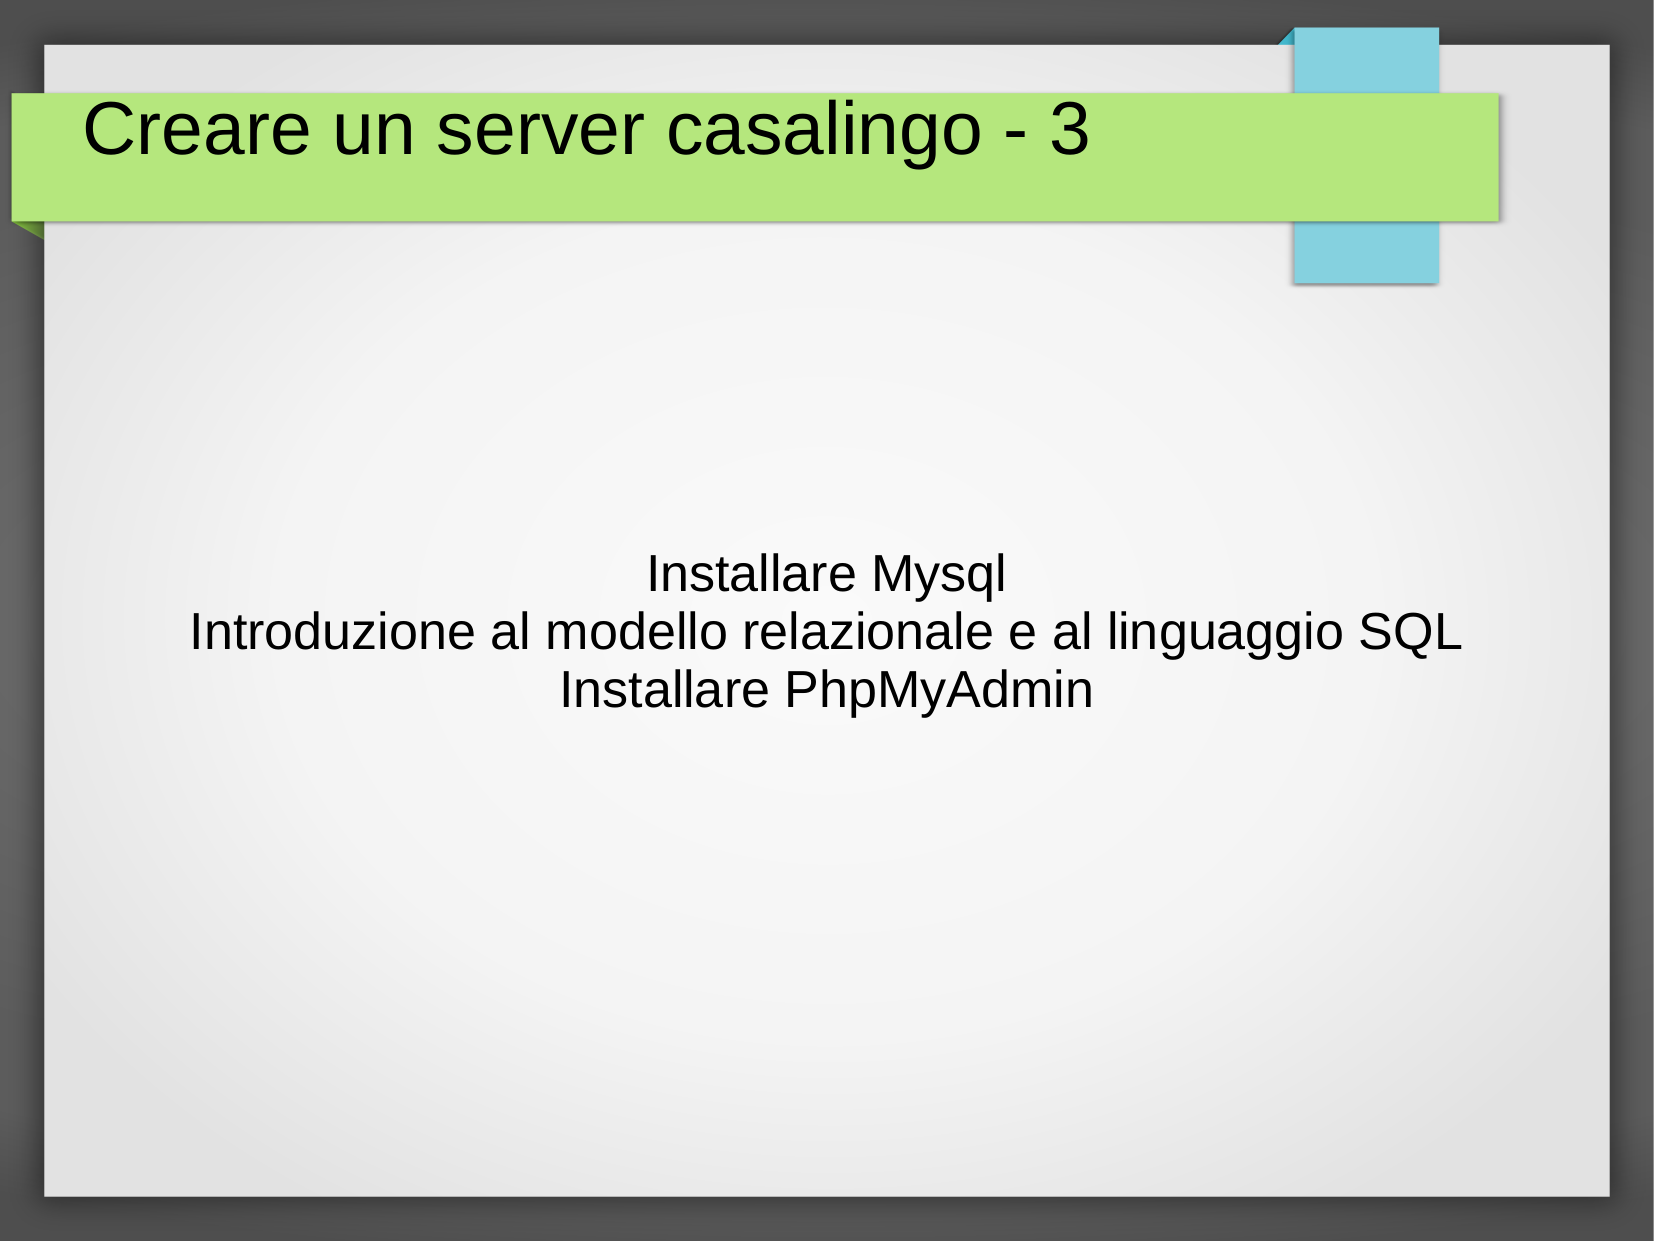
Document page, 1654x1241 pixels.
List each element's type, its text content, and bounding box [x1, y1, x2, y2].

title Creare un server casalingo - 3 [82, 44, 1264, 213]
picture [0, 0, 1654, 1241]
subtitle Installare Mysql Introduzione al modello relazionale e al linguaggio SQL Installare PhpMyAdmin [82, 295, 1571, 1015]
